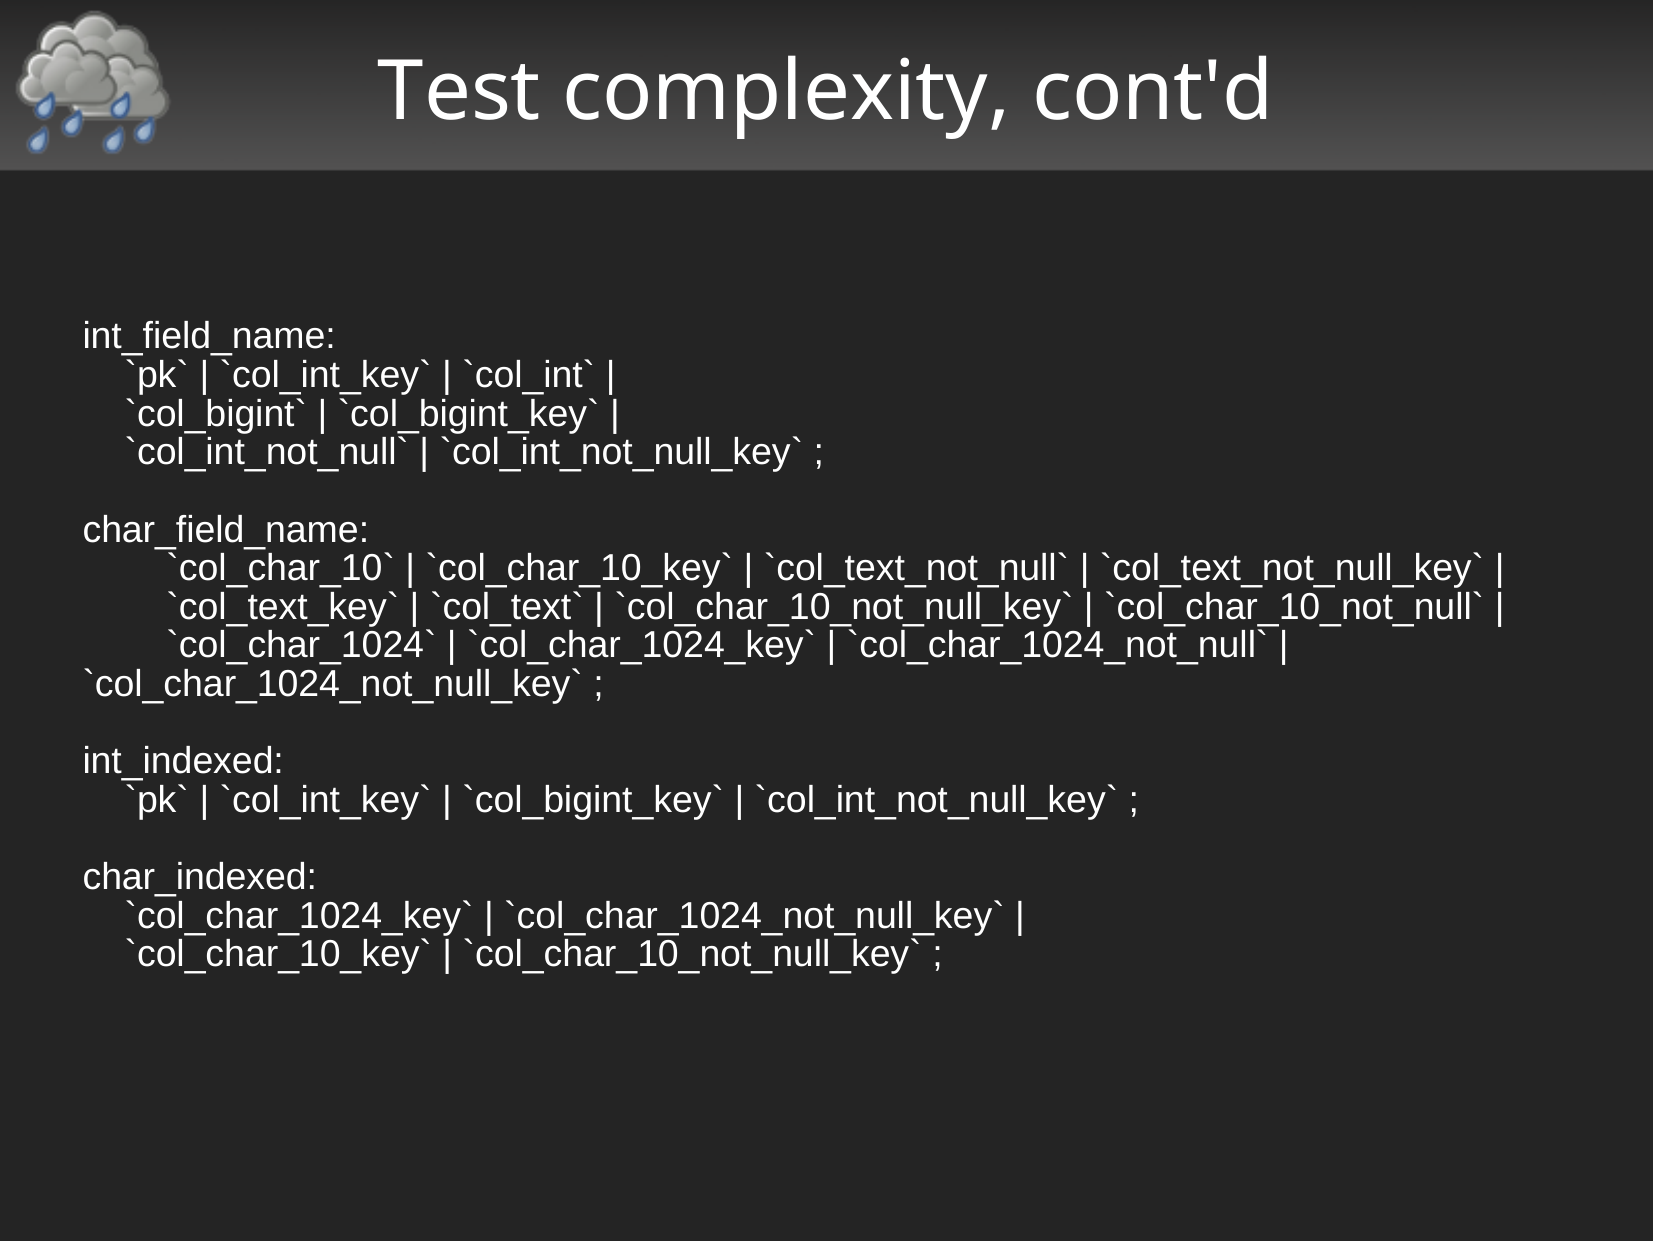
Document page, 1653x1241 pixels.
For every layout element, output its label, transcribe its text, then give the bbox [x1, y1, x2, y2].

title Test complexity, cont'd [82, 37, 1570, 138]
subtitle int_field_name: `pk` | `col_int_key` | `col_int` | `col_bigint` | `col_bigint_key` | `col_int_not_null` | `col_int_not_null_key` ; char_field_name: `col_char_10` | `col_char_10_key` | `col_text_not_null` | `col_text_not_null_key` | `col_text_key` | `col_text` | `col_char_10_not_null_key` | `col_char_10_not_null` | `col_char_1024` | `col_char_1024_key` | `col_char_1024_not_null` | `col_char_1024_not_null_key` ; int_indexed: `pk` | `col_int_key` | `col_bigint_key` | `col_int_not_null_key` ; char_indexed: `col_char_1024_key` | `col_char_1024_not_null_key` | `col_char_10_key` | `col_char_10_not_null_key` ; [82, 236, 1570, 1056]
picture [0, 0, 1653, 1241]
